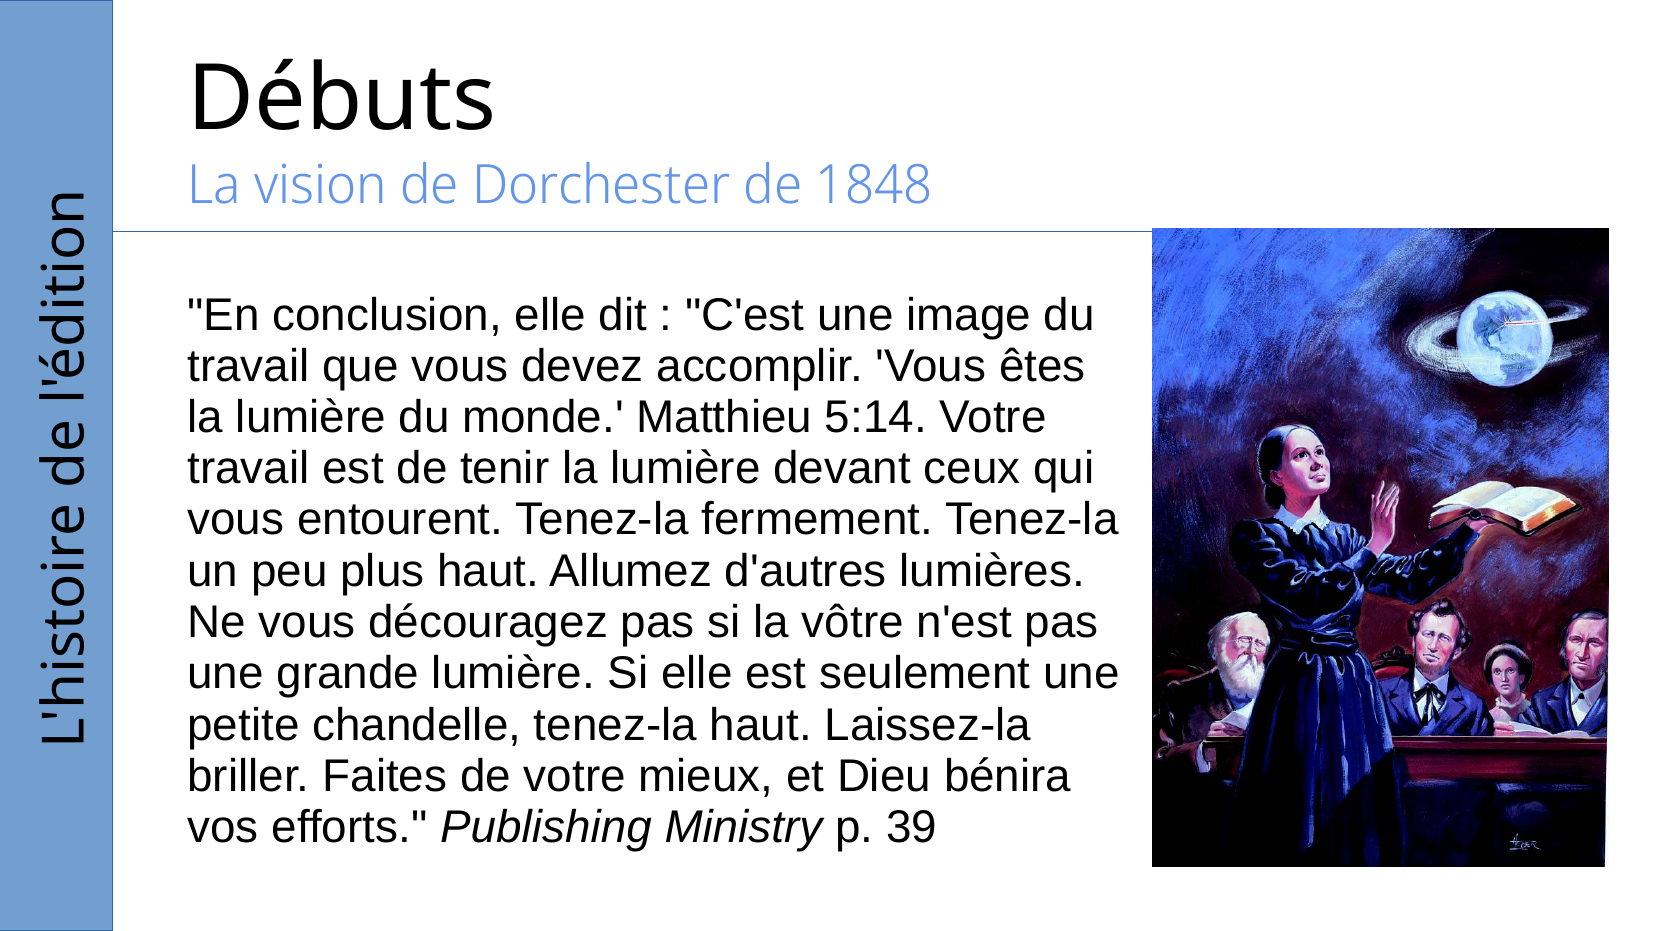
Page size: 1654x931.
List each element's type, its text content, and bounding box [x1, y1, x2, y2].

text_box [0, 0, 113, 931]
picture [1152, 228, 1609, 867]
subtitle "En conclusion, elle dit : "C'est une image du travail que vous devez accomplir. 'Vous êtes la lumière du monde.' Matthieu 5:14. Votre travail est de tenir la lumière devant ceux qui vous entourent. Tenez-la fermement. Tenez-la un peu plus haut. Allumez d'autres lumières. Ne vous découragez pas si la vôtre n'est pas une grande lumière. Si elle est seulement une petite chandelle, tenez-la haut. Laissez-la briller. Faites de votre mieux, et Dieu bénira vos efforts." Publishing Ministry p. 39 [187, 288, 1126, 931]
title Débuts [187, 33, 1571, 125]
text_box L'histoire de l'édition [13, 37, 105, 901]
title La vision de Dorchester de 1848 [187, 125, 1571, 239]
